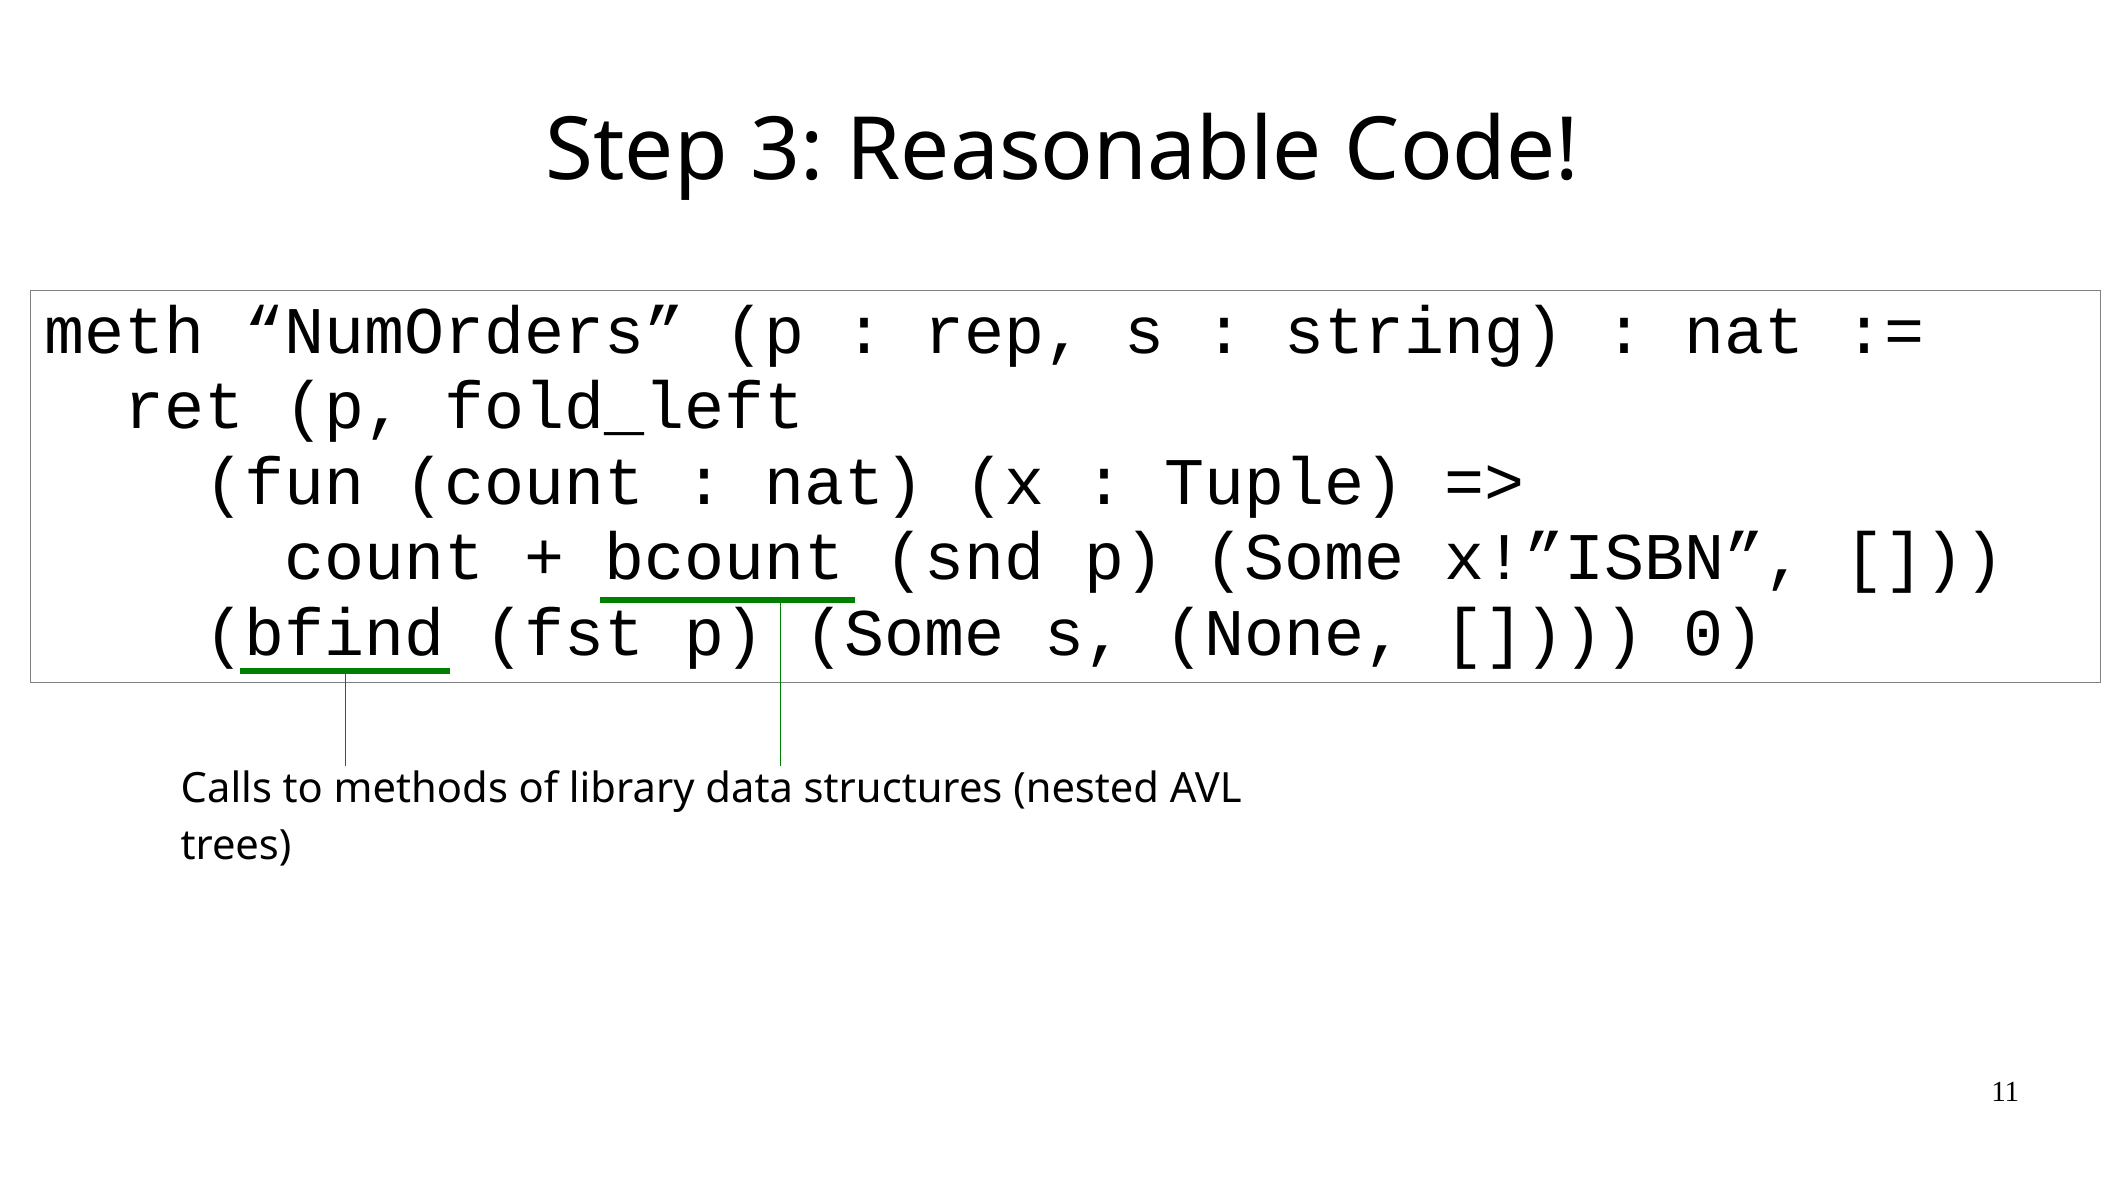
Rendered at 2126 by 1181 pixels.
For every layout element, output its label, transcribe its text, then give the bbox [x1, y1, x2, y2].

text_box meth “NumOrders” (p : rep, s : string) : nat := ret (p, fold_left (fun (count : nat) (x : Tuple) => count + bcount (snd p) (Some x!”ISBN”, [])) (bfind (fst p) (Some s, (None, []))) 0) [30, 290, 2101, 683]
title Step 3: Reasonable Code! [106, 47, 2020, 245]
text_box Calls to methods of library data structures (nested AVL trees) [165, 750, 1336, 862]
